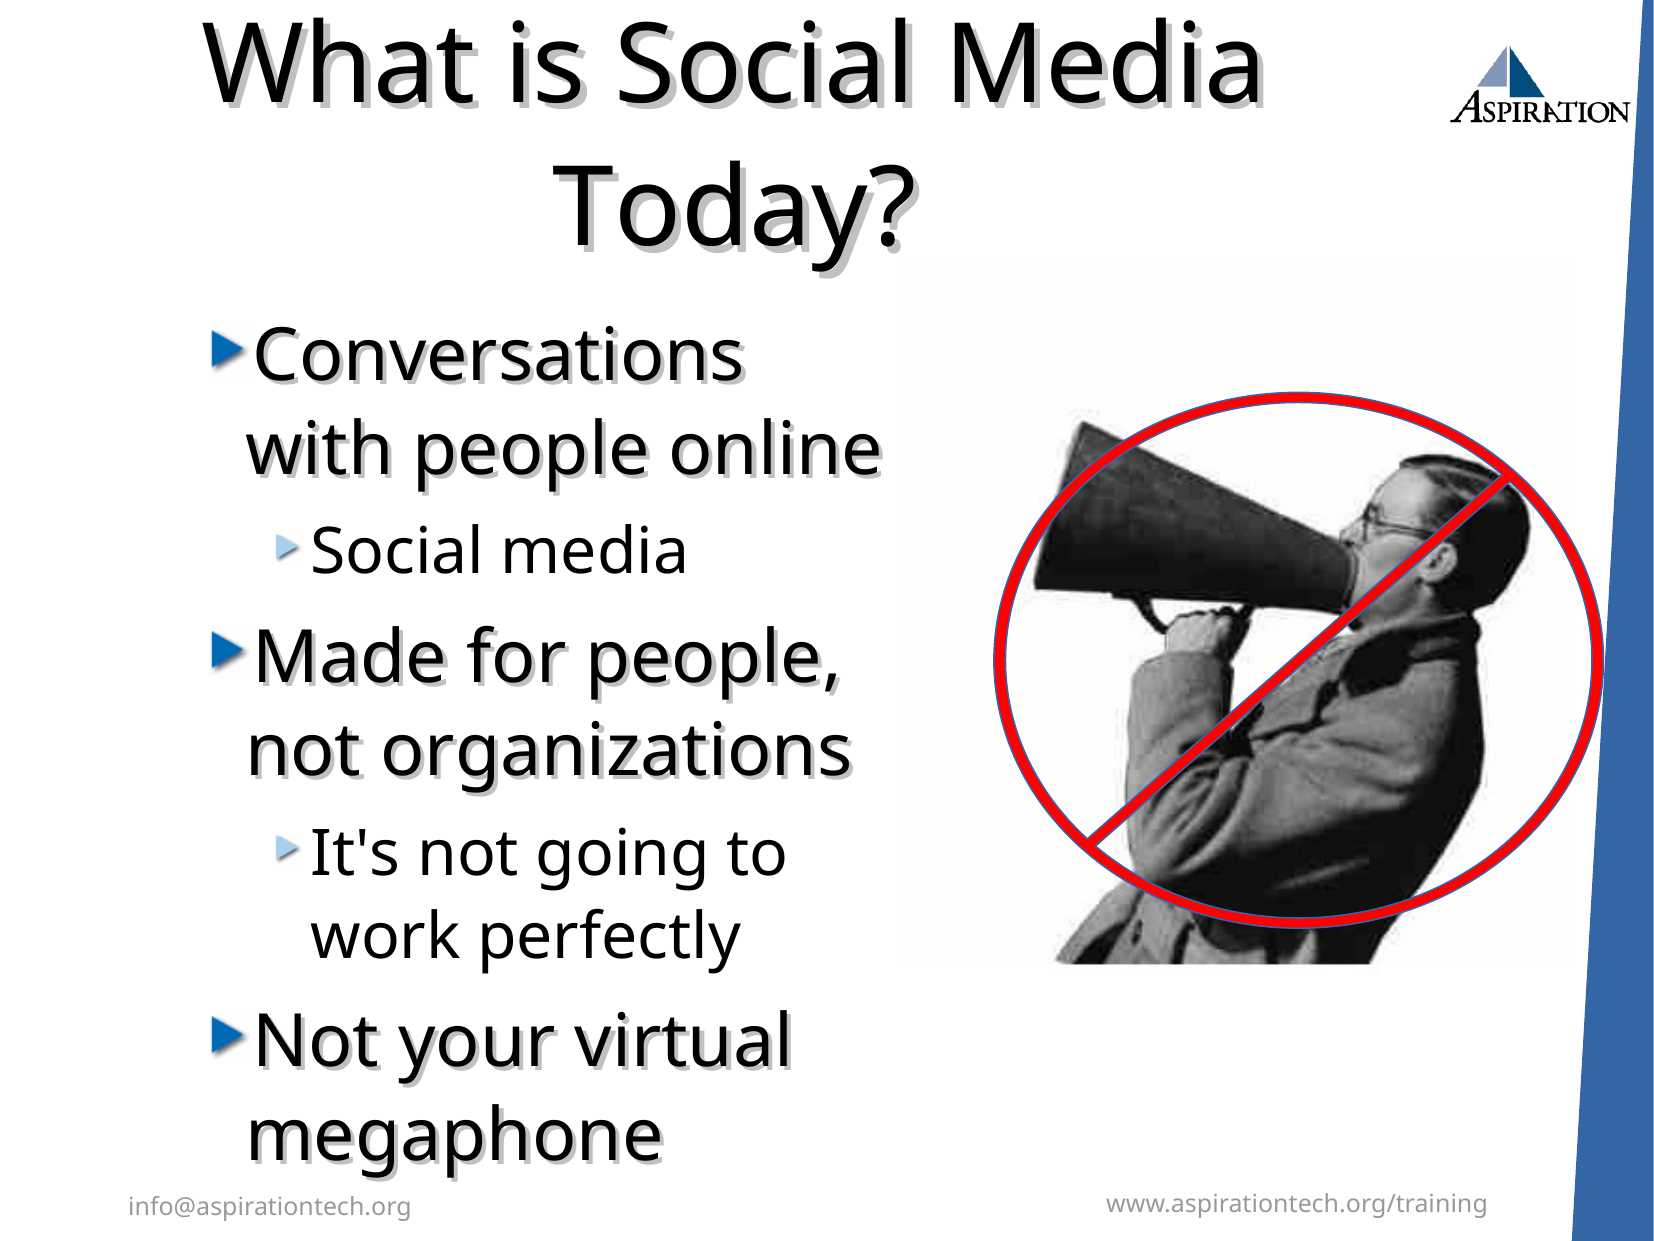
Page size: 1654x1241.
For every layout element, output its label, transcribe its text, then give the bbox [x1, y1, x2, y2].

list Conversations with people online Social media Made for people, not organizations It's not going to work perfectly Not your virtual megaphone [152, 301, 905, 1181]
text_box [993, 392, 1604, 929]
picture [897, 256, 1576, 976]
picture [1006, 403, 1501, 838]
title What is Social Media Today? [54, 21, 1415, 227]
picture [1450, 46, 1631, 132]
picture [1097, 483, 1576, 918]
